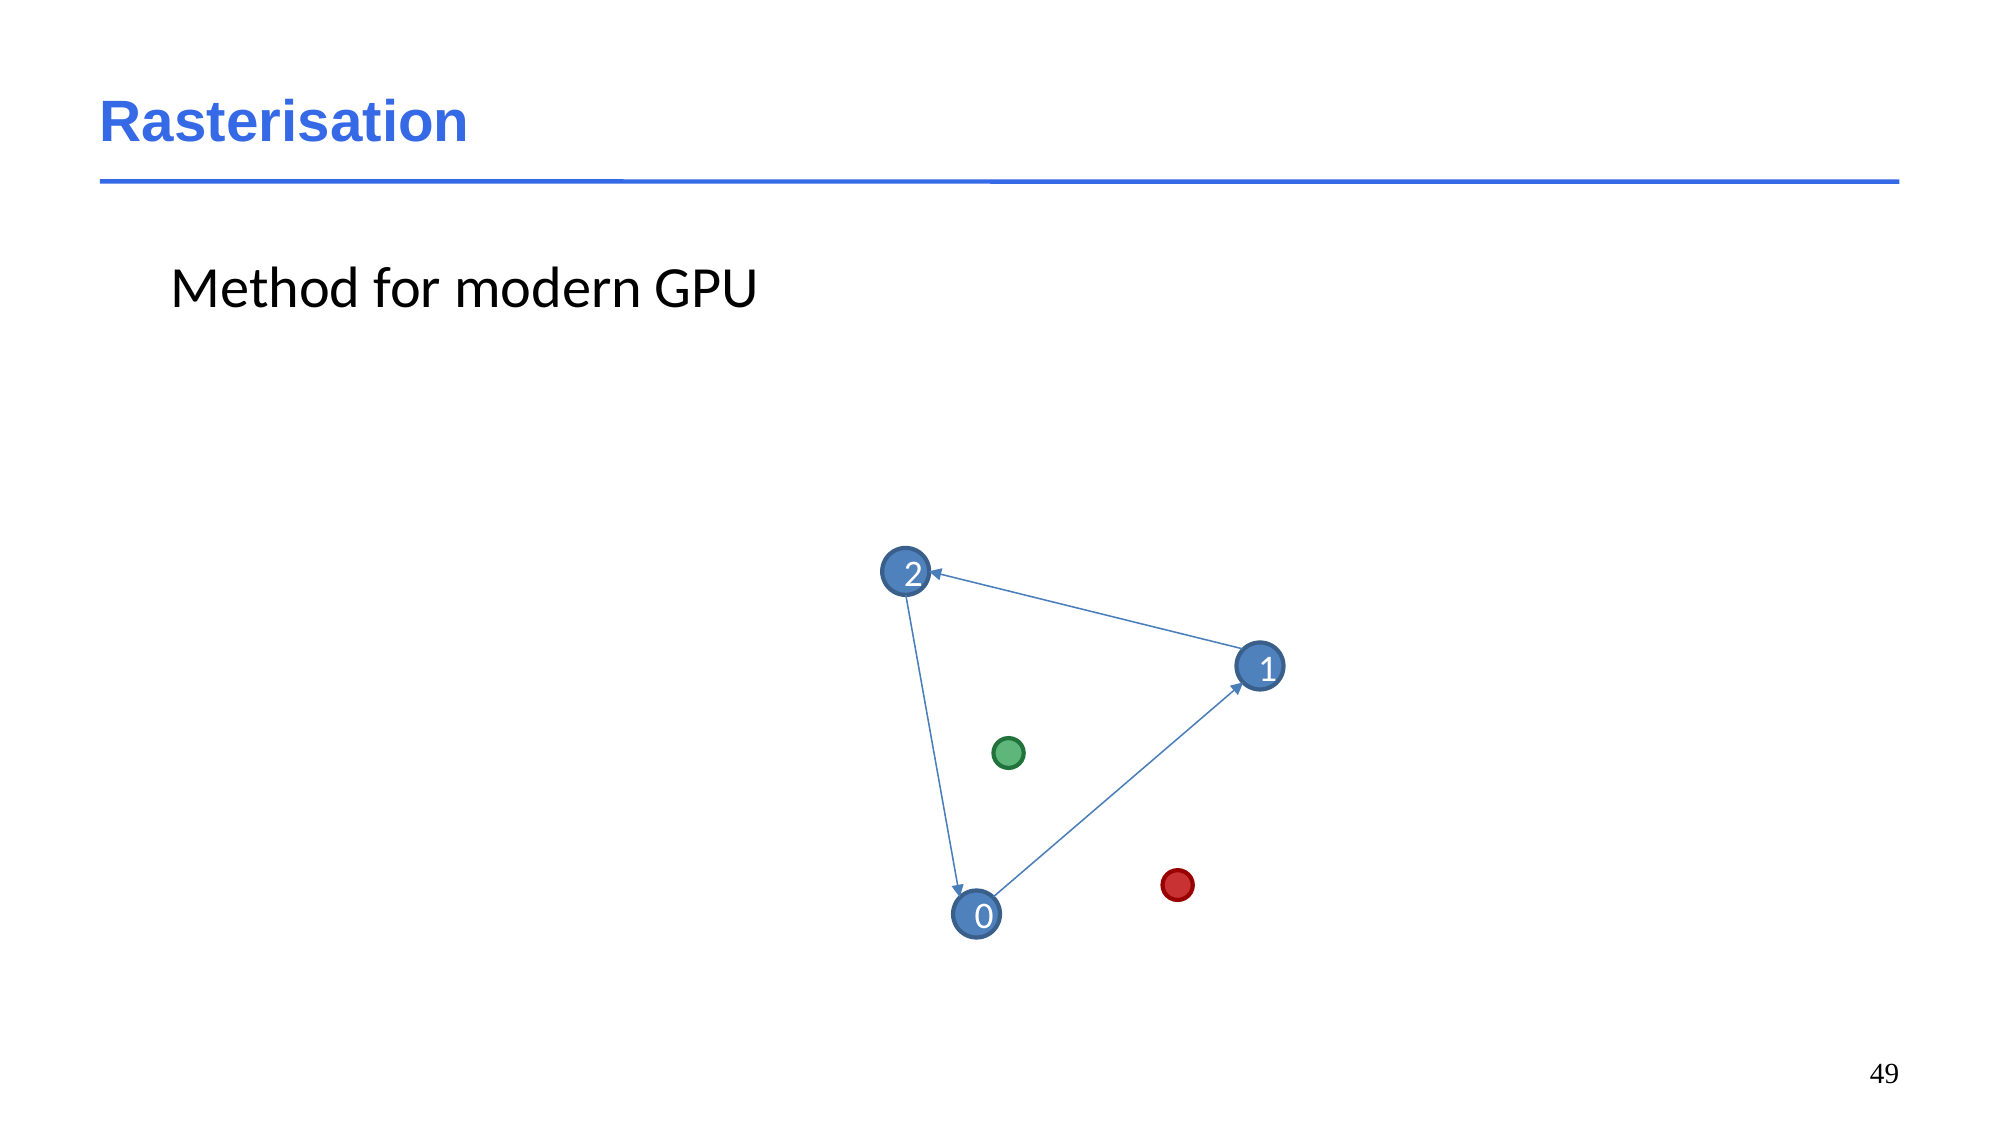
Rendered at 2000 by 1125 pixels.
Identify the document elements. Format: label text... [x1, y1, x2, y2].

list Method for modern GPU [100, 263, 1900, 976]
text_box [993, 738, 1024, 768]
text_box [1162, 870, 1193, 901]
title Rasterisation [99, 27, 1900, 215]
text_box 0 [953, 890, 1001, 938]
text_box 2 [882, 547, 930, 595]
text_box 1 [1236, 642, 1284, 690]
